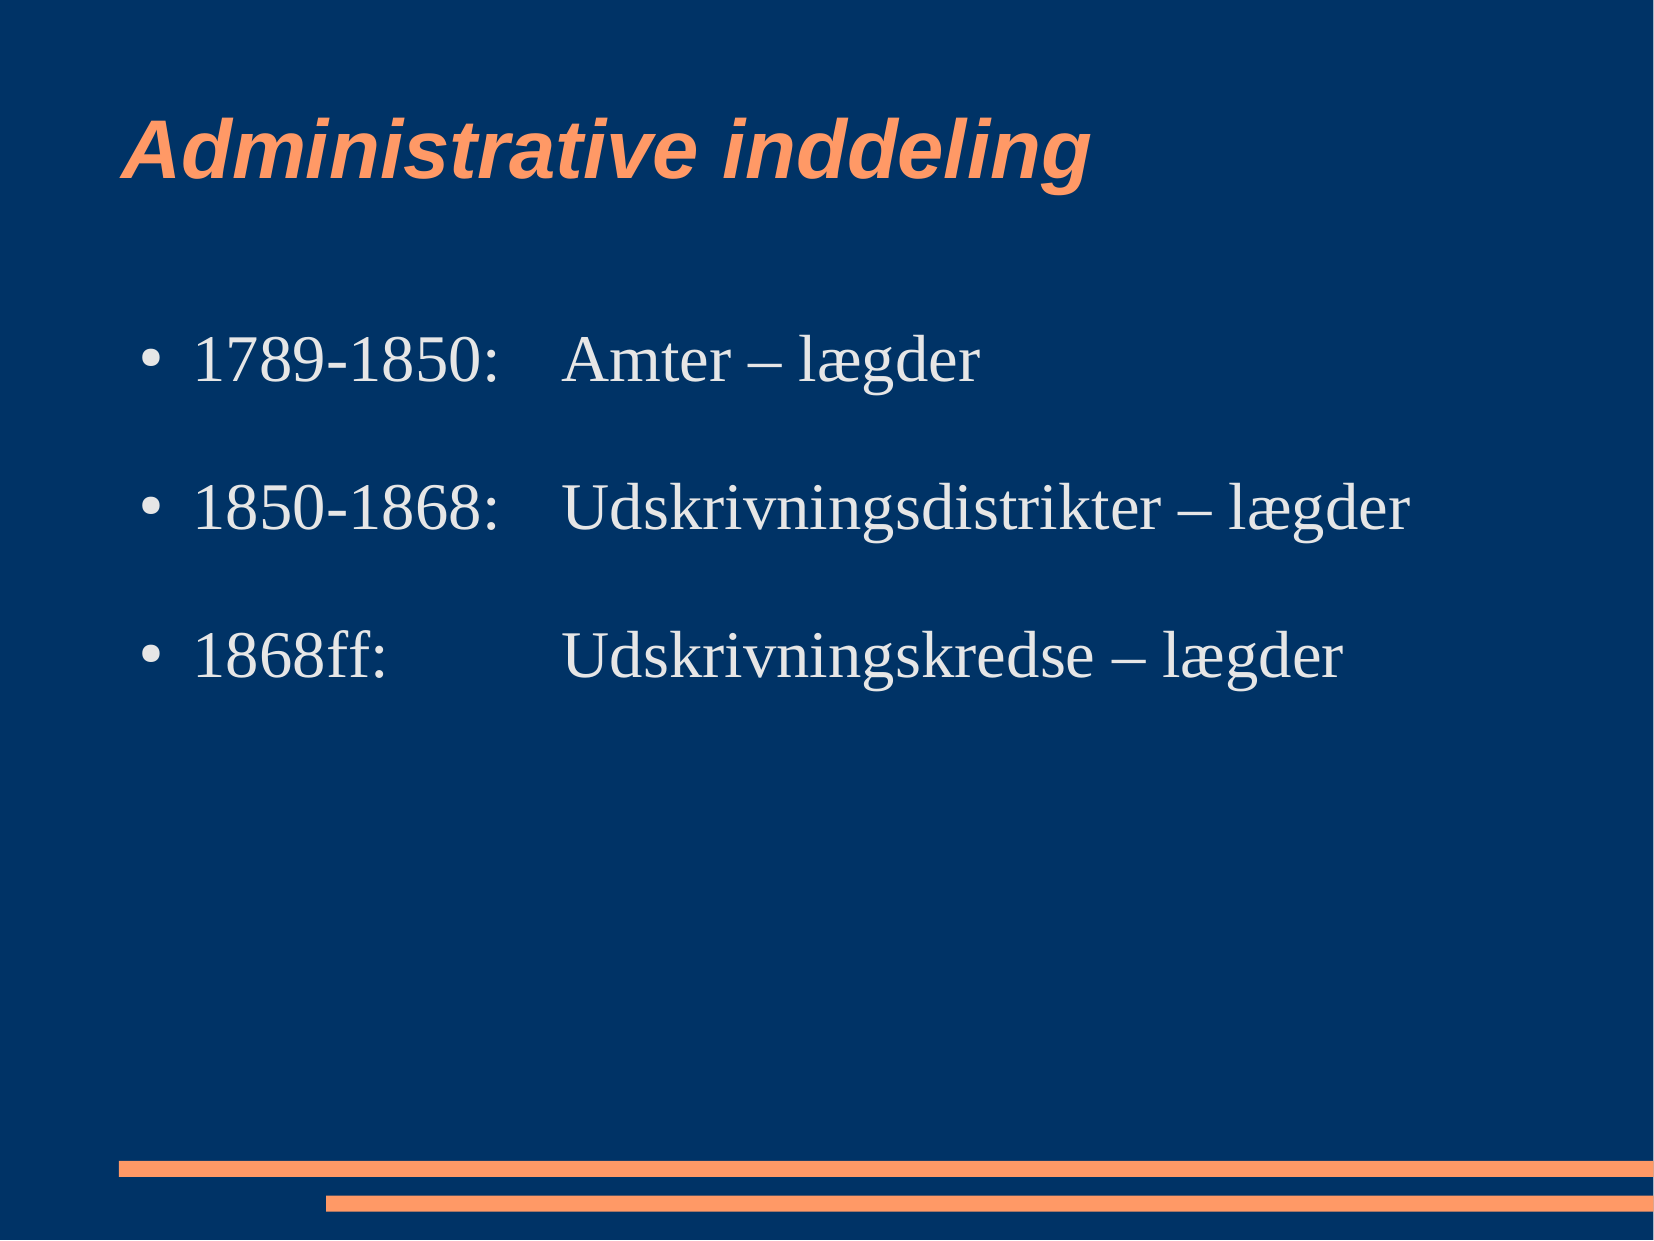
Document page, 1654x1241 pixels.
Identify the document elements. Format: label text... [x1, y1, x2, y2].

list 1789-1850: Amter – lægder 1850-1868: Udskrivningsdistrikter – lægder 1868ff: Udskrivningskredse – lægder [121, 322, 1561, 1118]
title Administrative inddeling [121, 46, 1534, 254]
